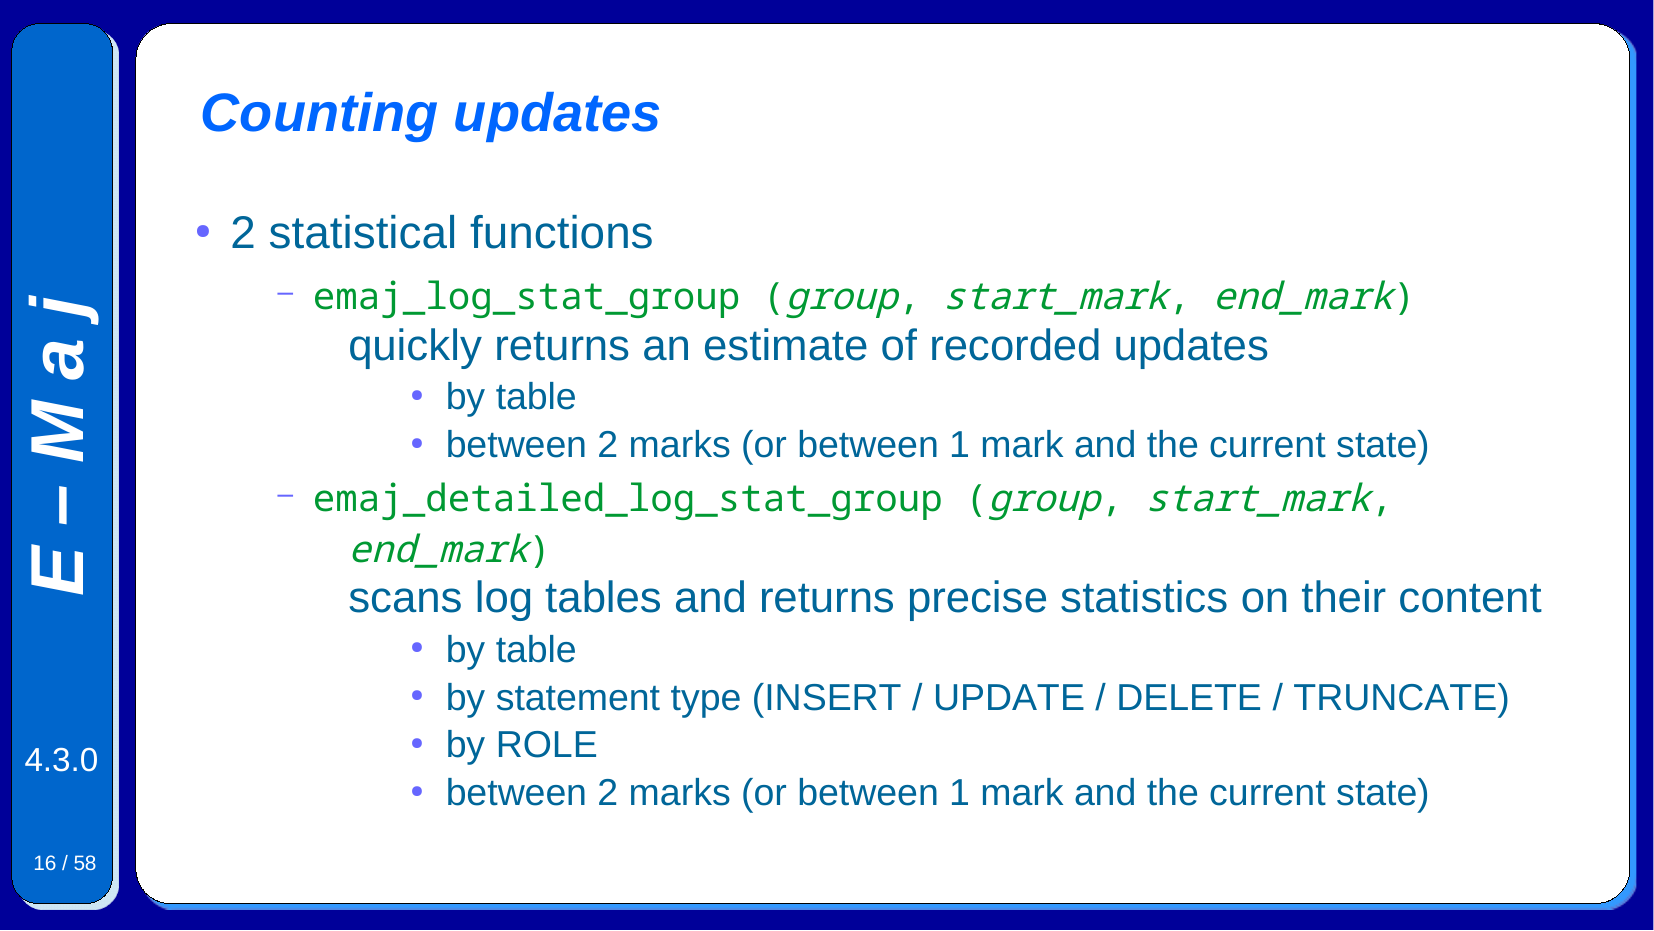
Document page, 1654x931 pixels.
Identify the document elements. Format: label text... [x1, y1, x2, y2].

title Counting updates [200, 34, 1575, 191]
list 2 statistical functions emaj_log_stat_group (group, start_mark, end_mark) quickly returns an estimate of recorded updates by table between 2 marks (or between 1 mark and the current state) emaj_detailed_log_stat_group (group, start_mark, end_mark) scans log tables and returns precise statistics on their content by table by statement type (INSERT / UPDATE / DELETE / TRUNCATE) by ROLE between 2 marks (or between 1 mark and the current state) [177, 206, 1587, 889]
